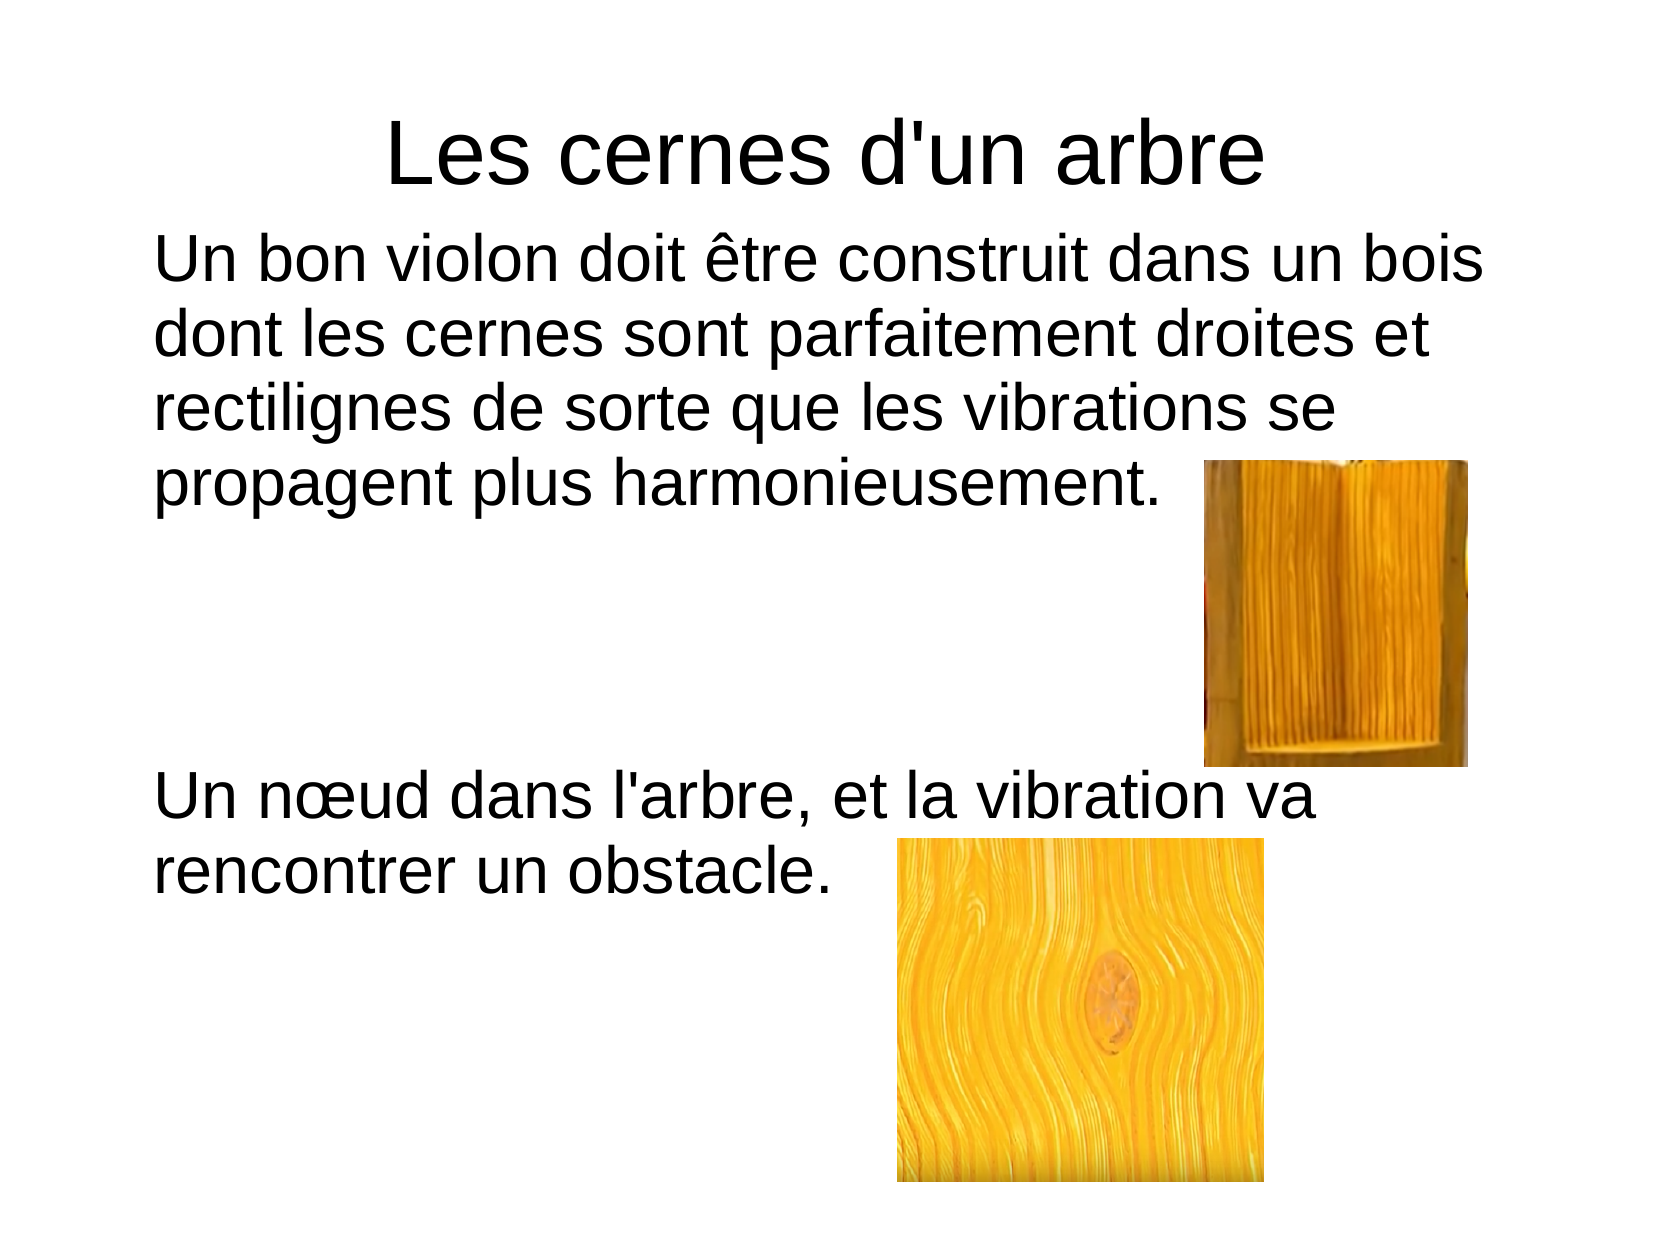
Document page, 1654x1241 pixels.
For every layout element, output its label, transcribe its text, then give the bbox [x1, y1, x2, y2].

picture [1204, 460, 1468, 768]
picture [897, 838, 1264, 1182]
list Un bon violon doit être construit dans un bois dont les cernes sont parfaitement droites et rectilignes de sorte que les vibrations se propagent plus harmonieusement. Un nœud dans l'arbre, et la vibration va rencontrer un obstacle. [82, 220, 1571, 1040]
title Les cernes d'un arbre [82, 49, 1571, 220]
